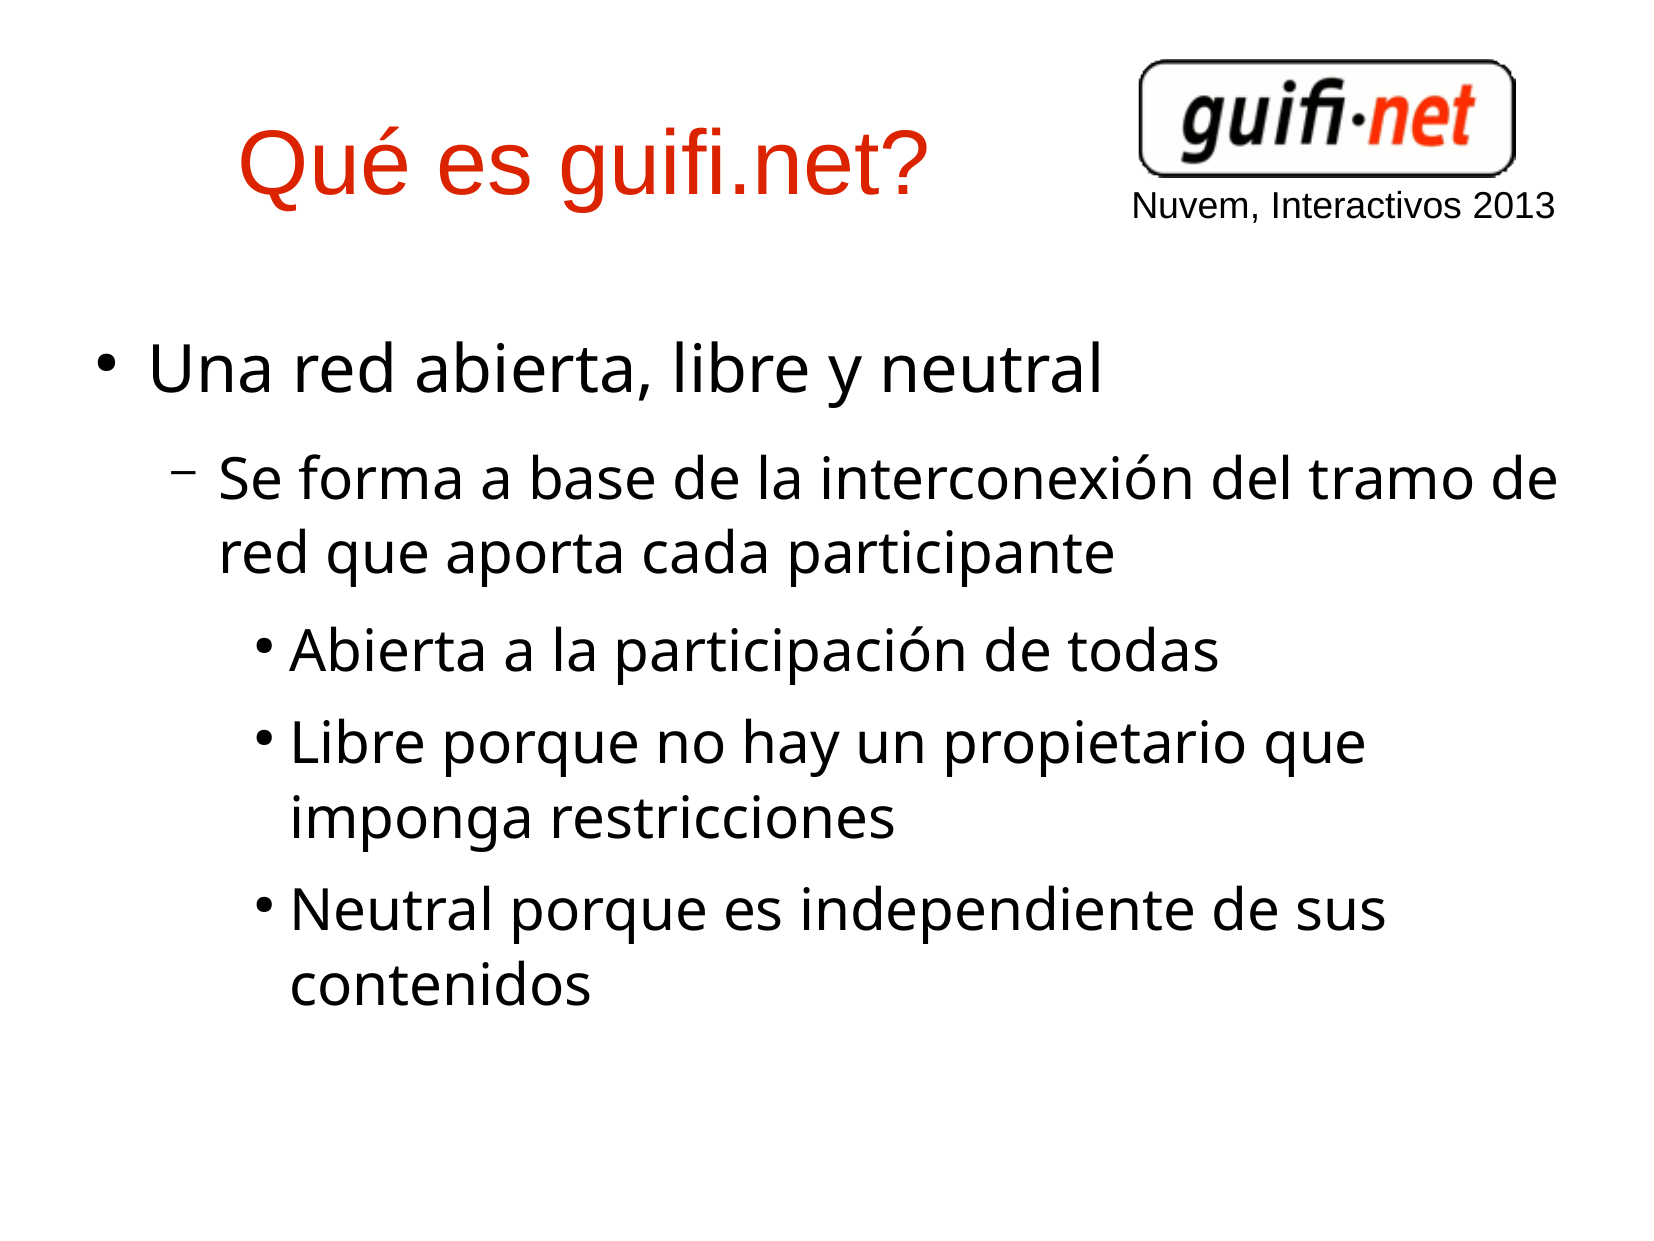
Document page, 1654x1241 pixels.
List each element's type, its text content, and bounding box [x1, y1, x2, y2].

list Una red abierta, libre y neutral Se forma a base de la interconexión del tramo de red que aporta cada participante Abierta a la participación de todas Libre porque no hay un propietario que imponga restricciones Neutral porque es independiente de sus contenidos [76, 324, 1565, 1129]
picture [1137, 59, 1516, 177]
title Qué es guifi.net? [76, 66, 1093, 259]
text_box Nuvem, Interactivos 2013 [1033, 177, 1654, 277]
